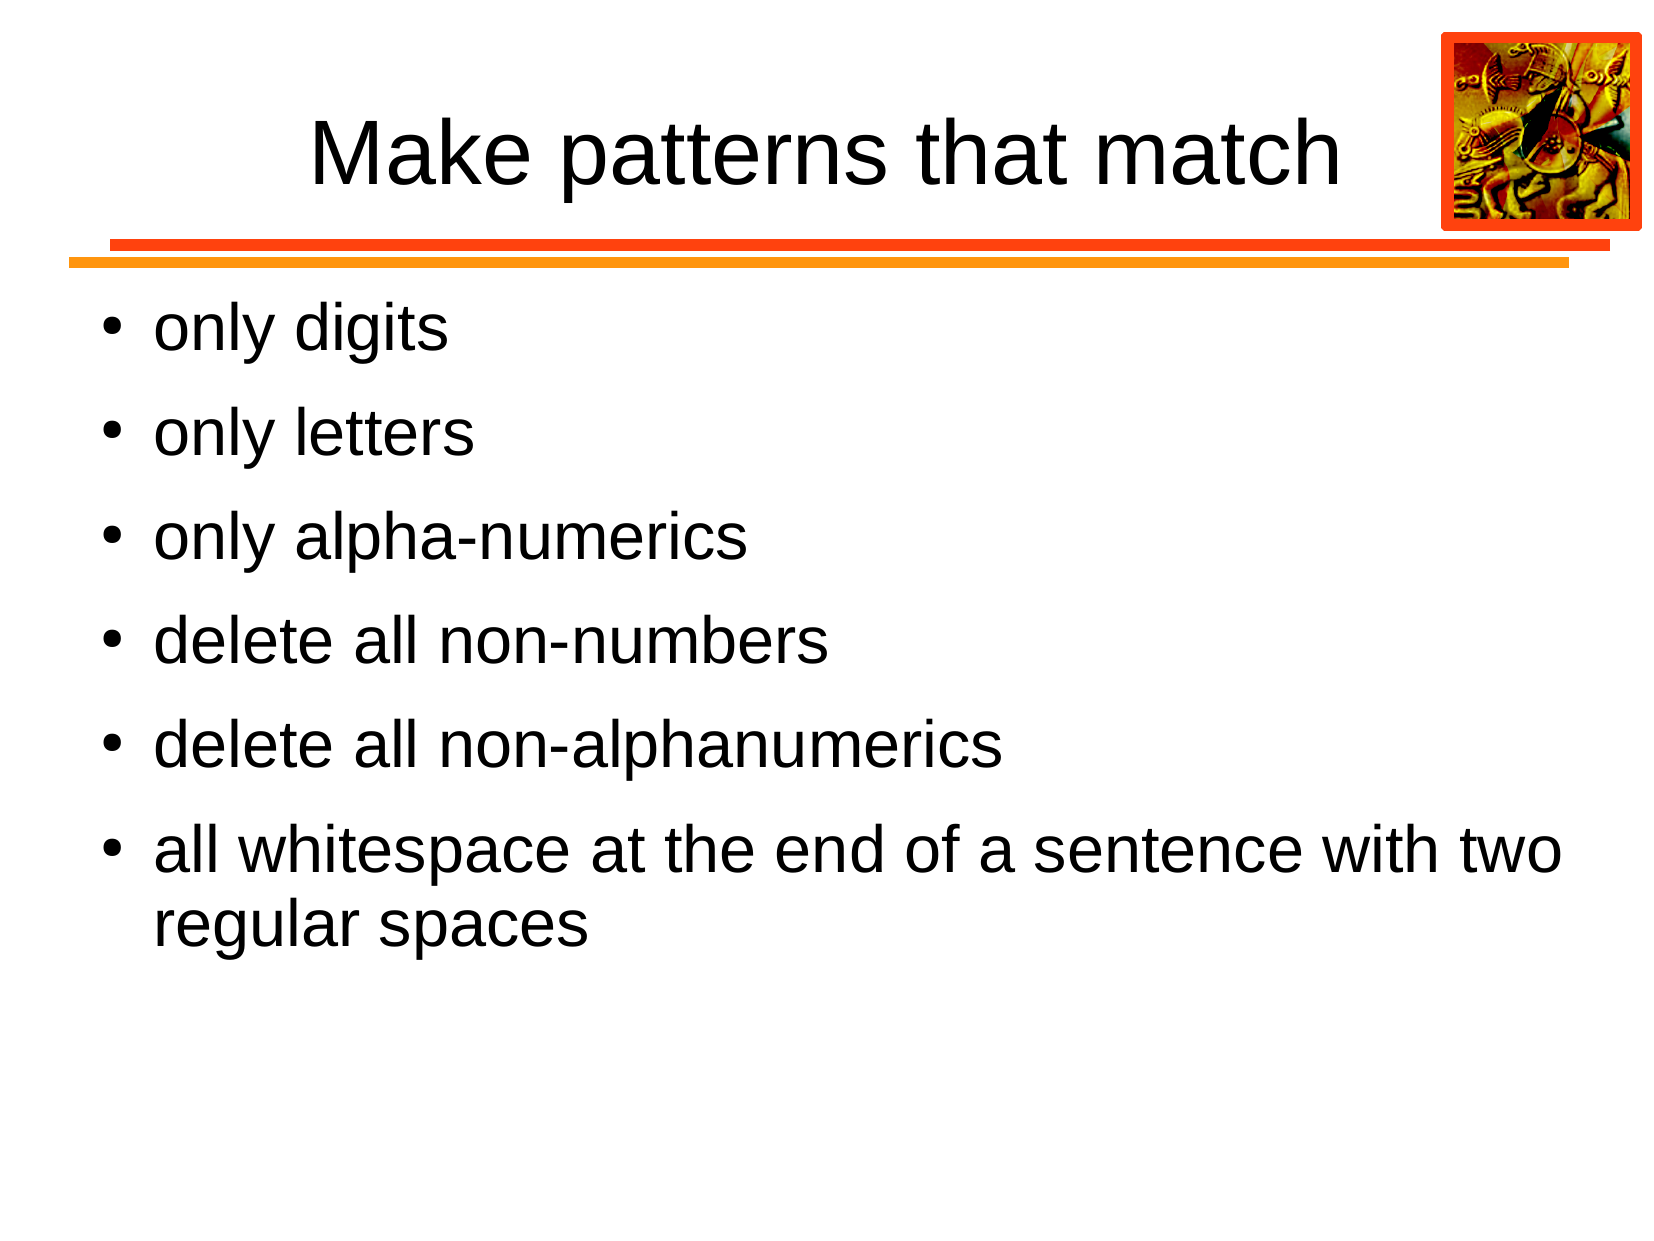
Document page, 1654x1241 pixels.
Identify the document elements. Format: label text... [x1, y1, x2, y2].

list only digits only letters only alpha-numerics delete all non-numbers delete all non-alphanumerics all whitespace at the end of a sentence with two regular spaces [82, 290, 1571, 1109]
picture [1454, 43, 1630, 219]
title Make patterns that match [82, 49, 1571, 257]
